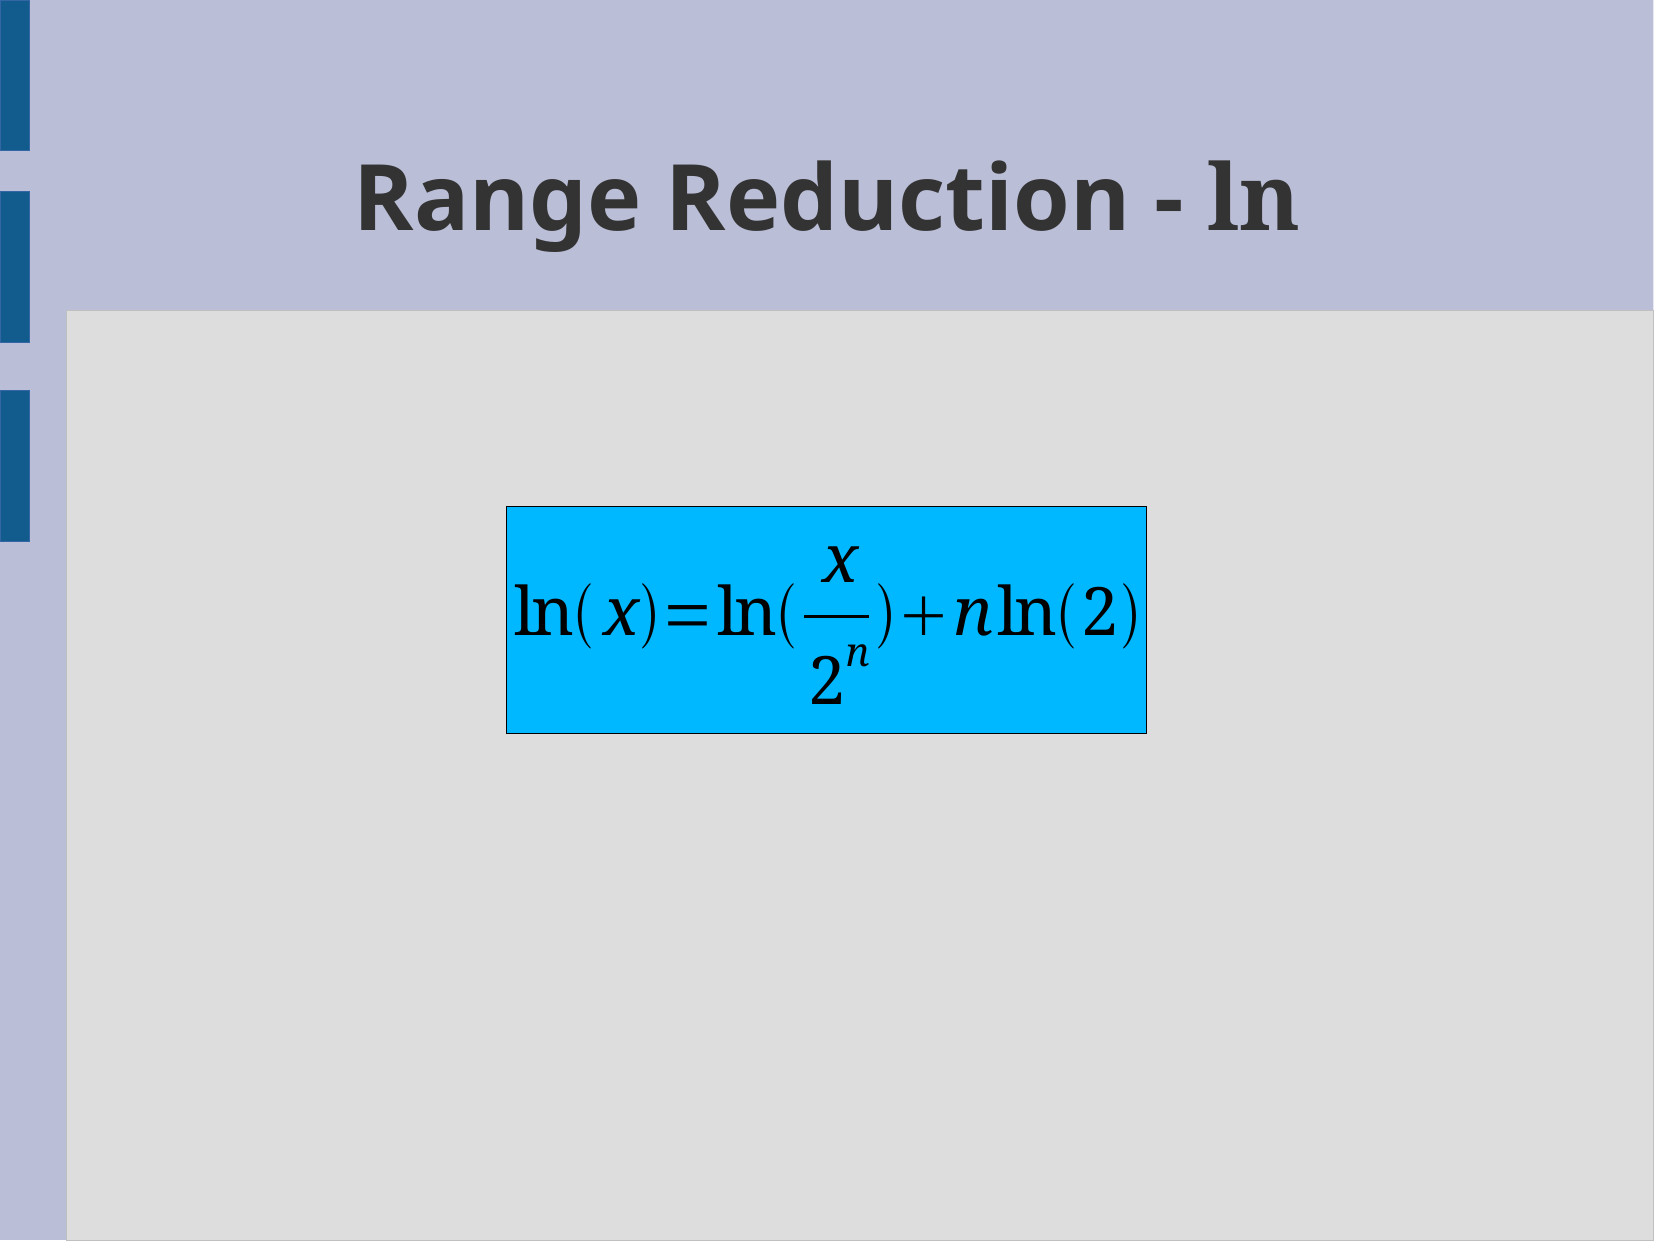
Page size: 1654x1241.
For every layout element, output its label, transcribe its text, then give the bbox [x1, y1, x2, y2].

chart [506, 506, 1147, 734]
title Range Reduction - ln [121, 91, 1534, 299]
